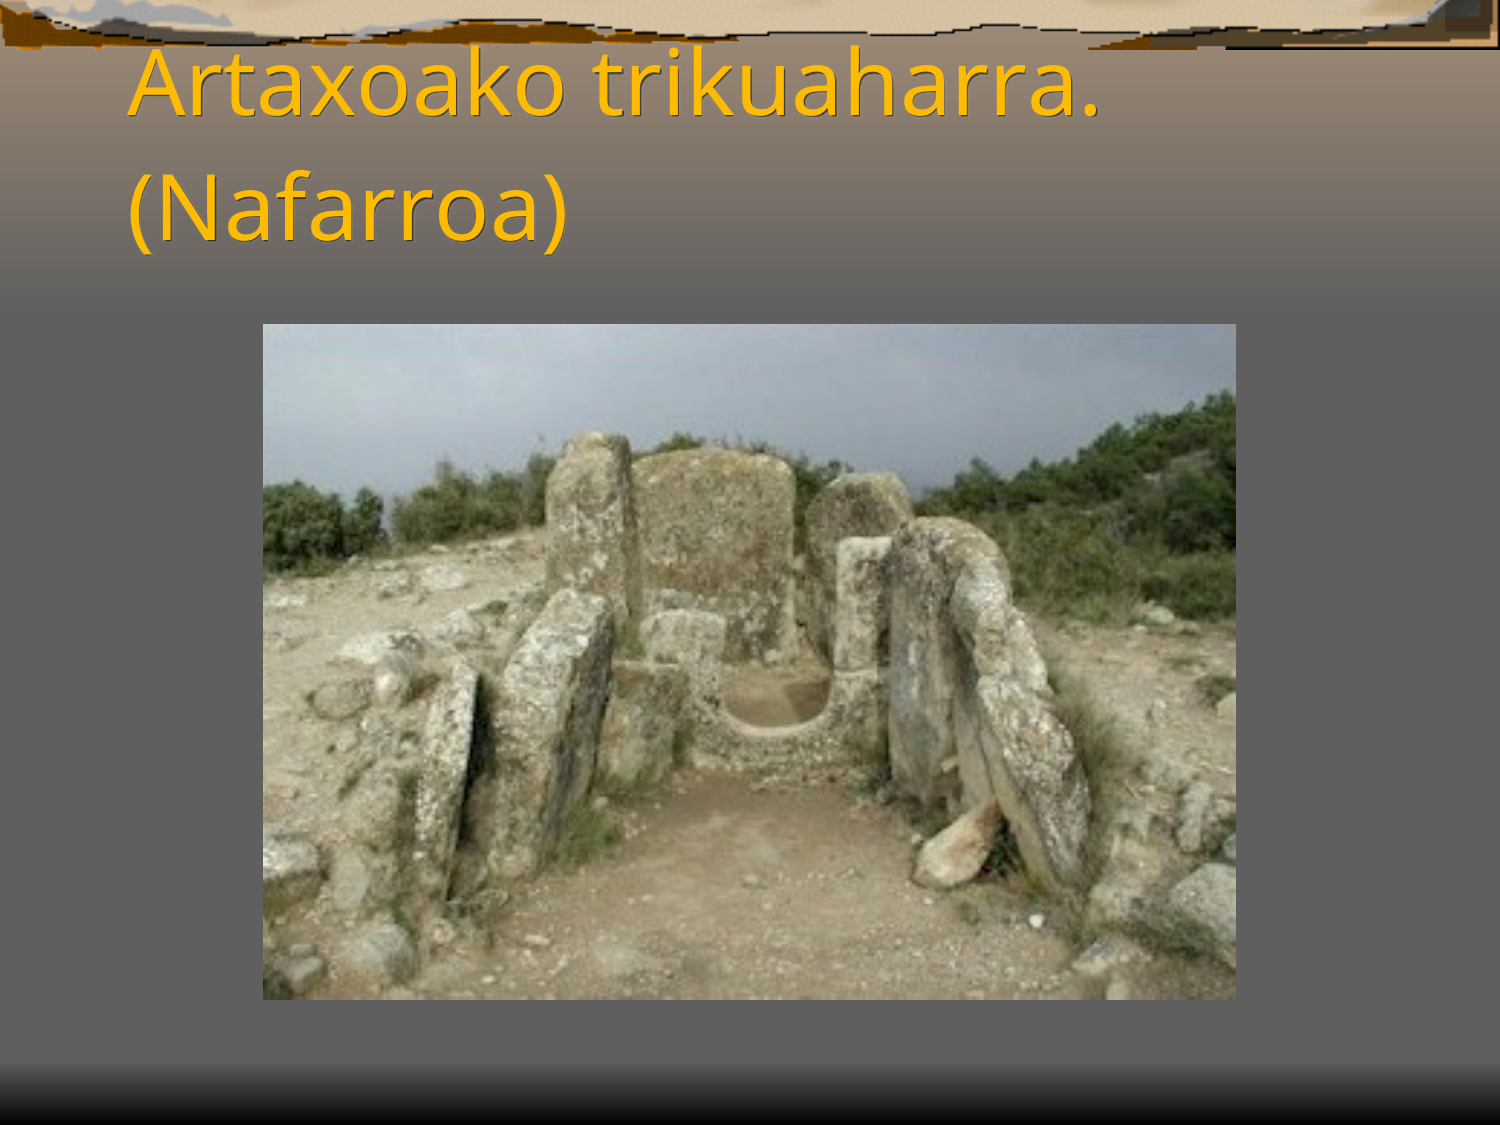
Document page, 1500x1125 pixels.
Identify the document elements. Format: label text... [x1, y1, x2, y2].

title Artaxoako trikuaharra. (Nafarroa) [112, 87, 1388, 275]
chart [263, 324, 1236, 1000]
picture [0, 0, 1500, 50]
